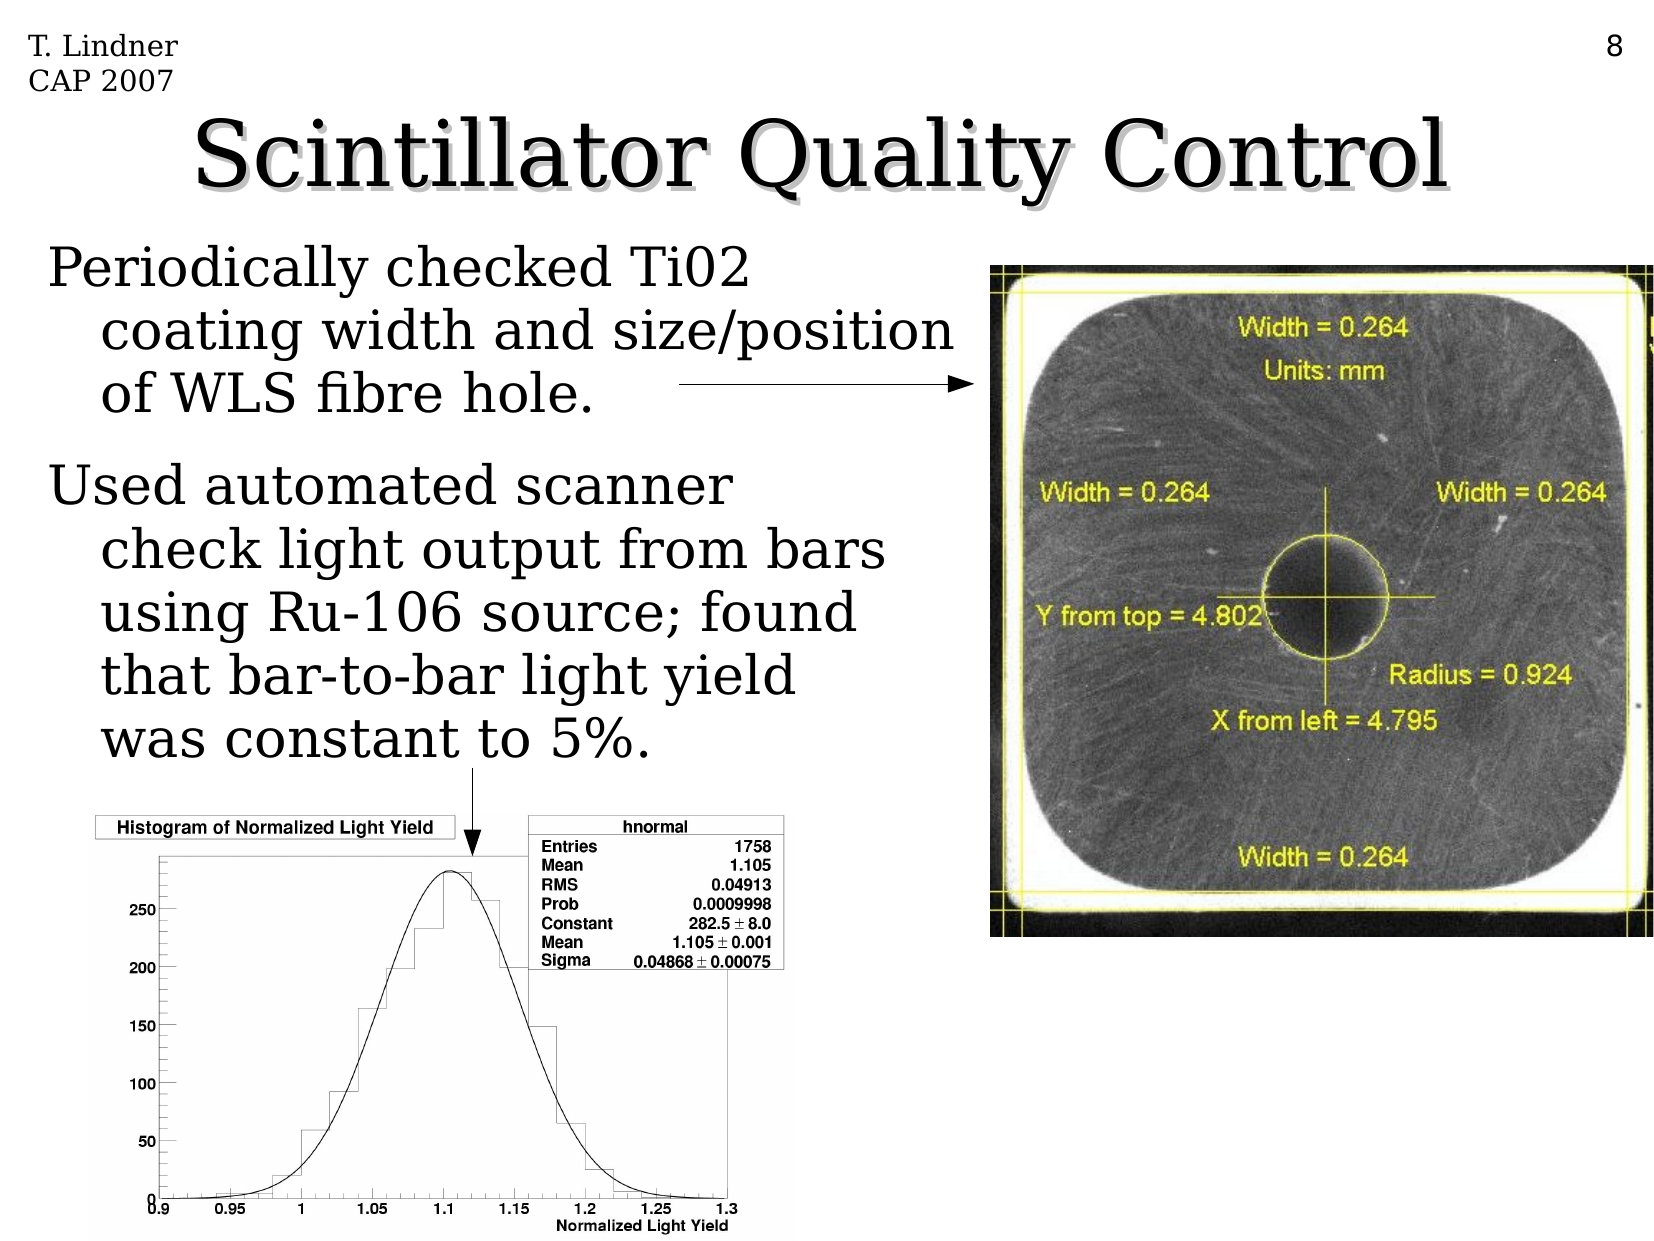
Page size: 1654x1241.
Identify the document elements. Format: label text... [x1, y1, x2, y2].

title Scintillator Quality Control [76, 59, 1565, 236]
picture [990, 265, 1654, 937]
list Periodically checked Ti02 coating width and size/position of WLS fibre hole. Used automated scanner check light output from bars using Ru-106 source; found that bar-to-bar light yield was constant to 5%. [29, 236, 1571, 1094]
picture [88, 813, 798, 1241]
